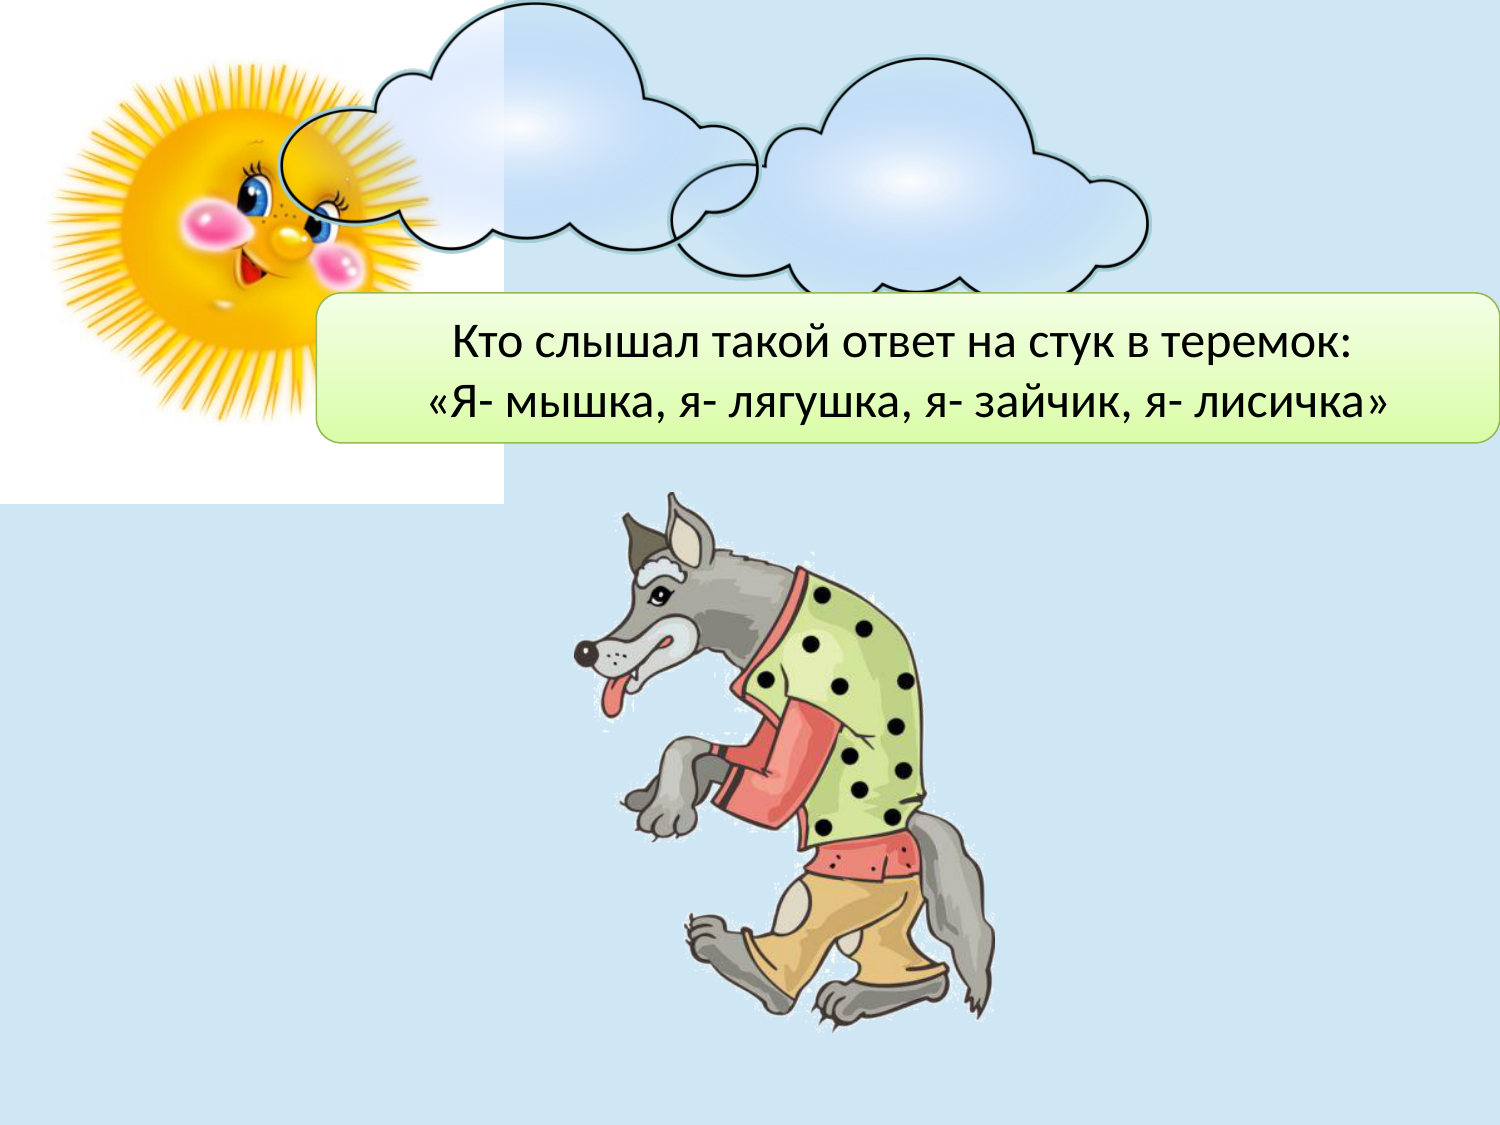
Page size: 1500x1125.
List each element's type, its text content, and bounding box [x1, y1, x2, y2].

text_box Кто слышал такой ответ на стук в теремок: «Я- мышка, я- лягушка, я- зайчик, я- лисичка» [316, 292, 1500, 443]
picture [0, 0, 1152, 504]
picture [574, 492, 995, 1034]
